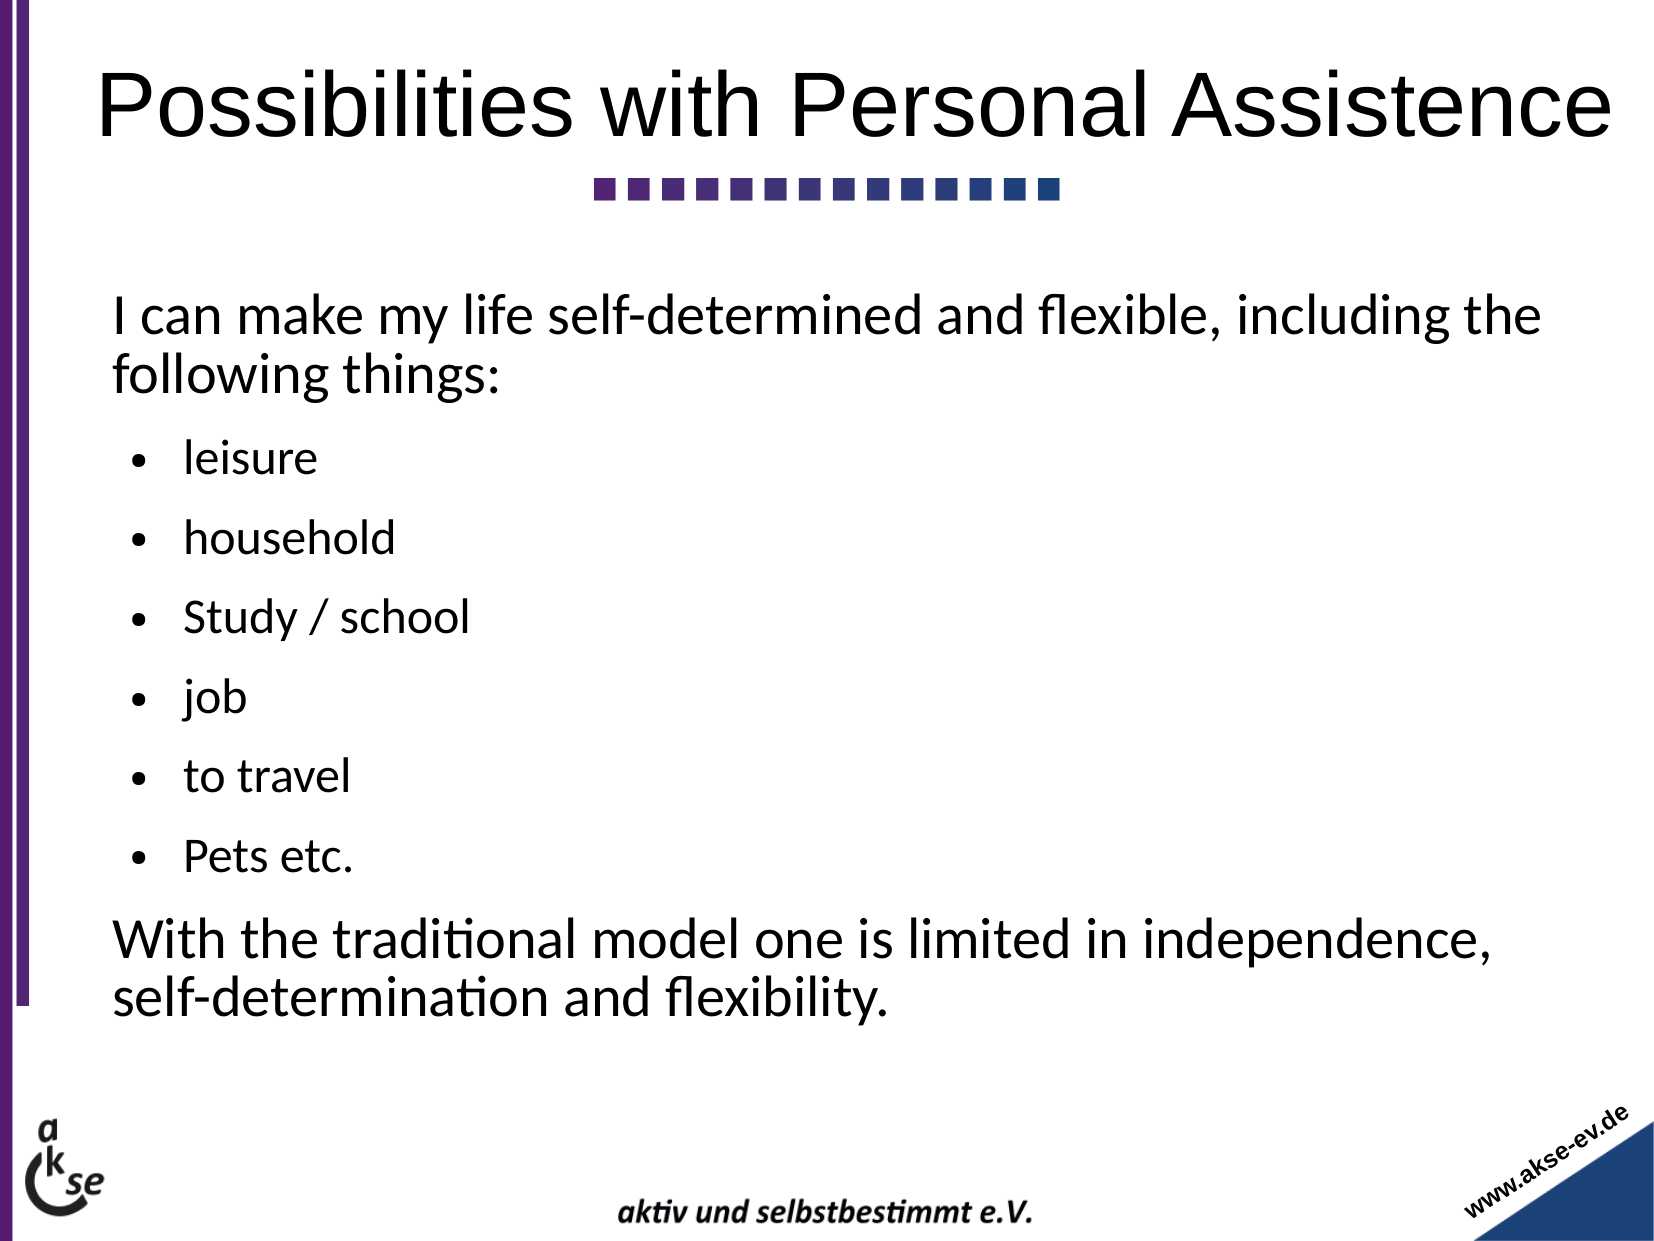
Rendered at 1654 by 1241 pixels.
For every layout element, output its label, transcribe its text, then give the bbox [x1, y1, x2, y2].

title Possibilities with Personal Assistence [82, 1, 1630, 209]
picture [1472, 1119, 1654, 1241]
picture [0, 0, 154, 1241]
picture [604, 1193, 1049, 1230]
list I can make my life self-determined and flexible, including the following things: leisure household Study / school job to travel Pets etc. With the traditional model one is limited in independence, self-determination and flexibility. [112, 291, 1601, 1149]
picture [1605, 1119, 1612, 1127]
